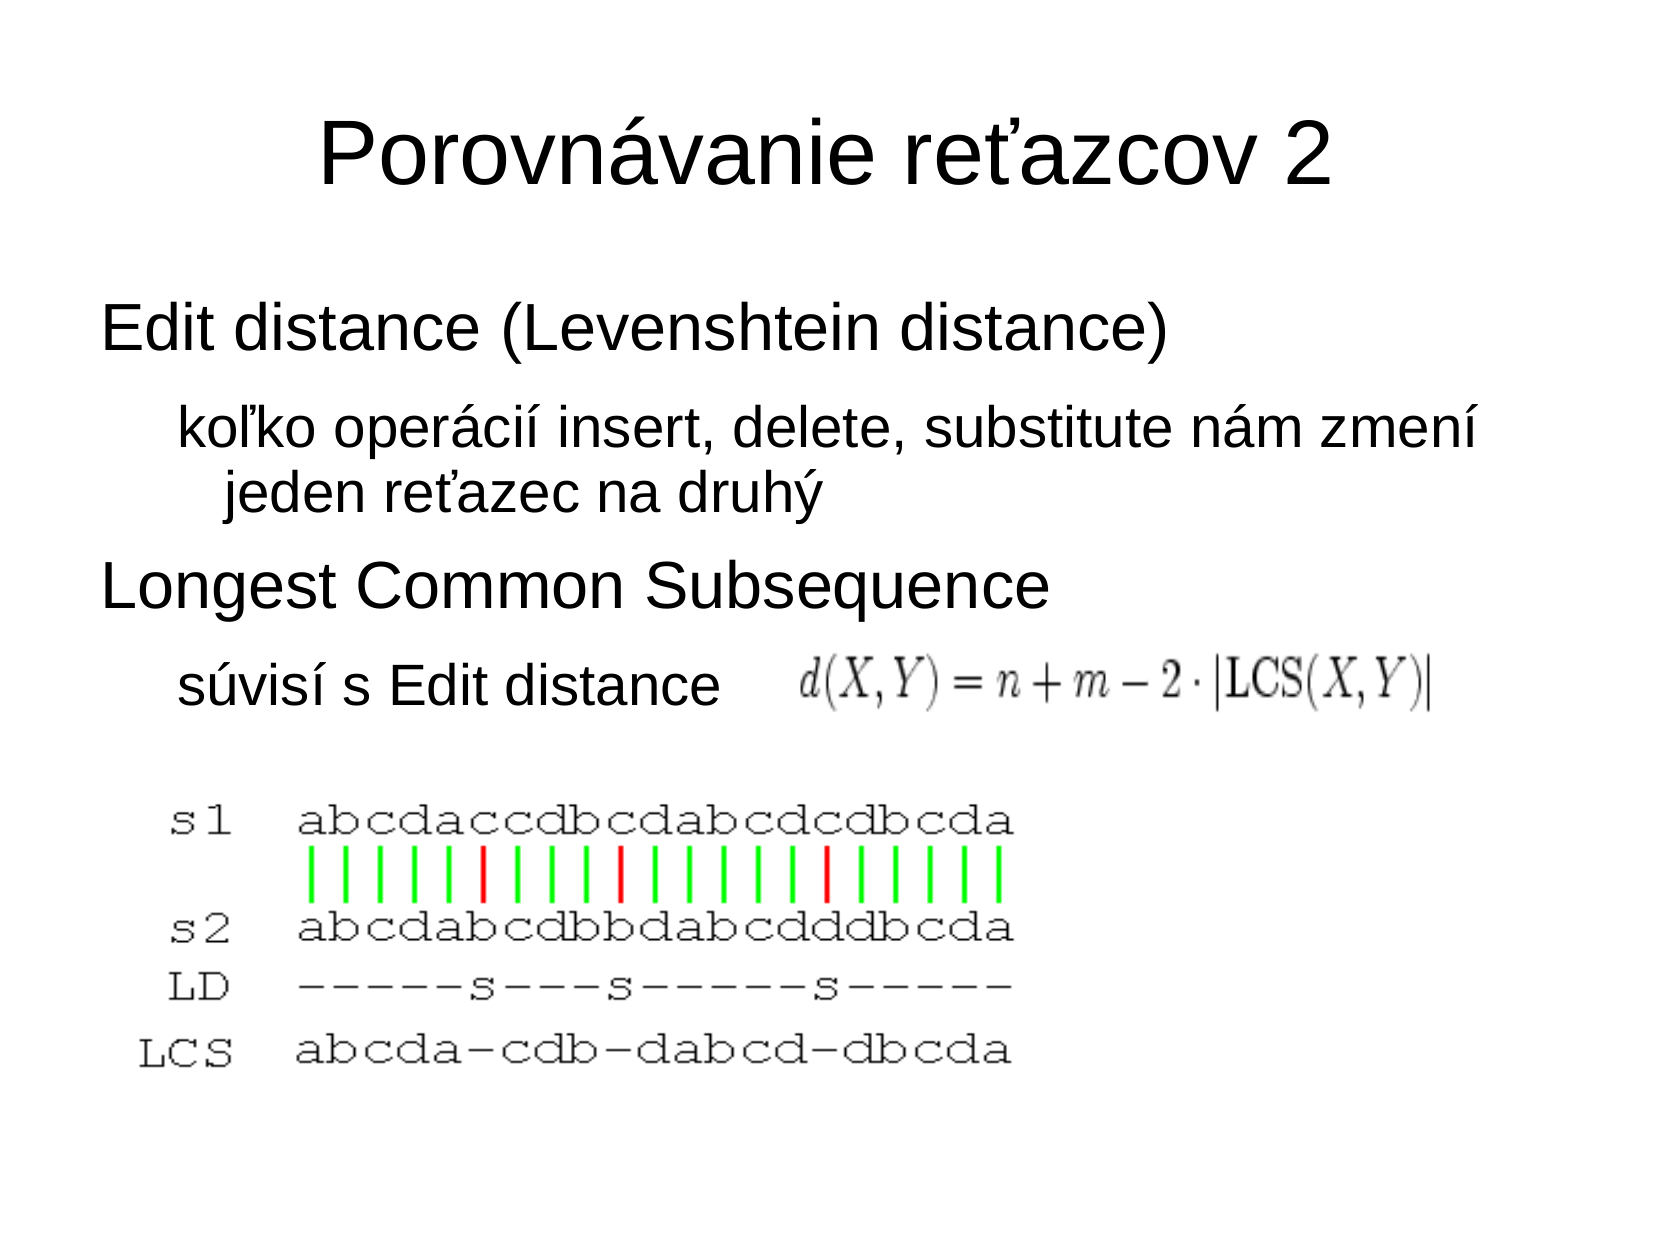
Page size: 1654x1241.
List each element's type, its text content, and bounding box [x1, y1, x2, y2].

list Edit distance (Levenshtein distance) koľko operácií insert, delete, substitute nám zmení jeden reťazec na druhý Longest Common Subsequence súvisí s Edit distance [82, 290, 1571, 739]
picture [797, 649, 1447, 716]
text_box [501, 649, 532, 721]
picture [138, 797, 1034, 1093]
title Porovnávanie reťazcov 2 [82, 49, 1571, 257]
